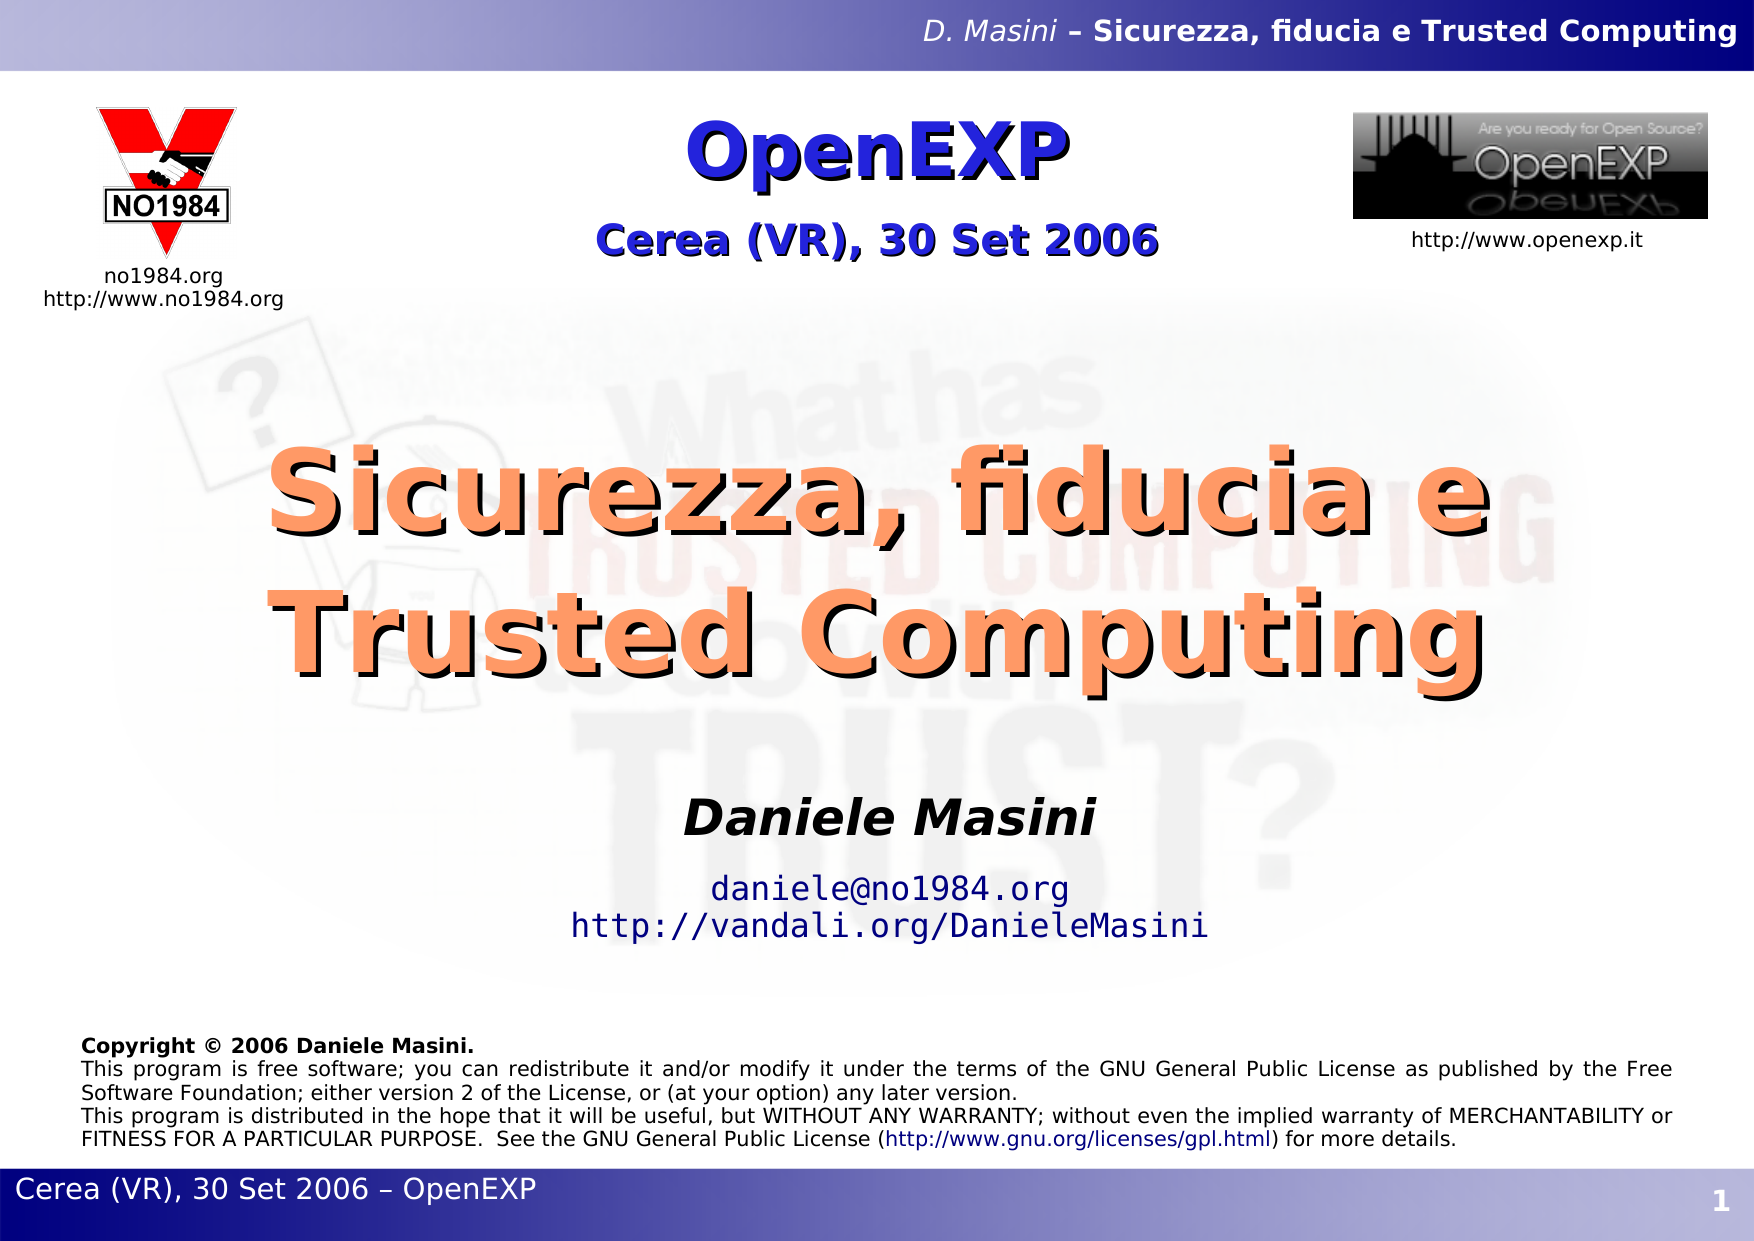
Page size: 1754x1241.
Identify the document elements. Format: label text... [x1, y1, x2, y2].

text_box Cerea (VR), 30 Set 2006 – OpenEXP [0, 1175, 1314, 1234]
text_box D. Masini – Sicurezza, fiducia e Trusted Computing [602, 7, 1754, 63]
text_box OpenEXP Cerea (VR), 30 Set 2006 [497, 109, 1257, 268]
text_box http://www.openexp.it [1376, 228, 1678, 268]
text_box Sicurezza, fiducia e Trusted Computing [87, 422, 1667, 705]
text_box no1984.org http://www.no1984.org [27, 265, 301, 318]
text_box <numero> [1641, 1185, 1732, 1223]
picture [0, 0, 1754, 1241]
text_box Copyright © 2006 Daniele Masini. This program is free software; you can redistribute it and/or modify it under the terms of the GNU General Public License as published by the Free Software Foundation; either version 2 of the License, or (at your option) any later version. This program is distributed in the hope that it will be useful, but WITHOUT ANY WARRANTY; without even the implied warranty of MERCHANTABILITY or FITNESS FOR A PARTICULAR PURPOSE. See the GNU General Public License (http://www.gnu.org/licenses/gpl.html) for more details. [81, 1034, 1673, 1211]
text_box Daniele Masini daniele@no1984.org http://vandali.org/DanieleMasini [256, 791, 1525, 948]
